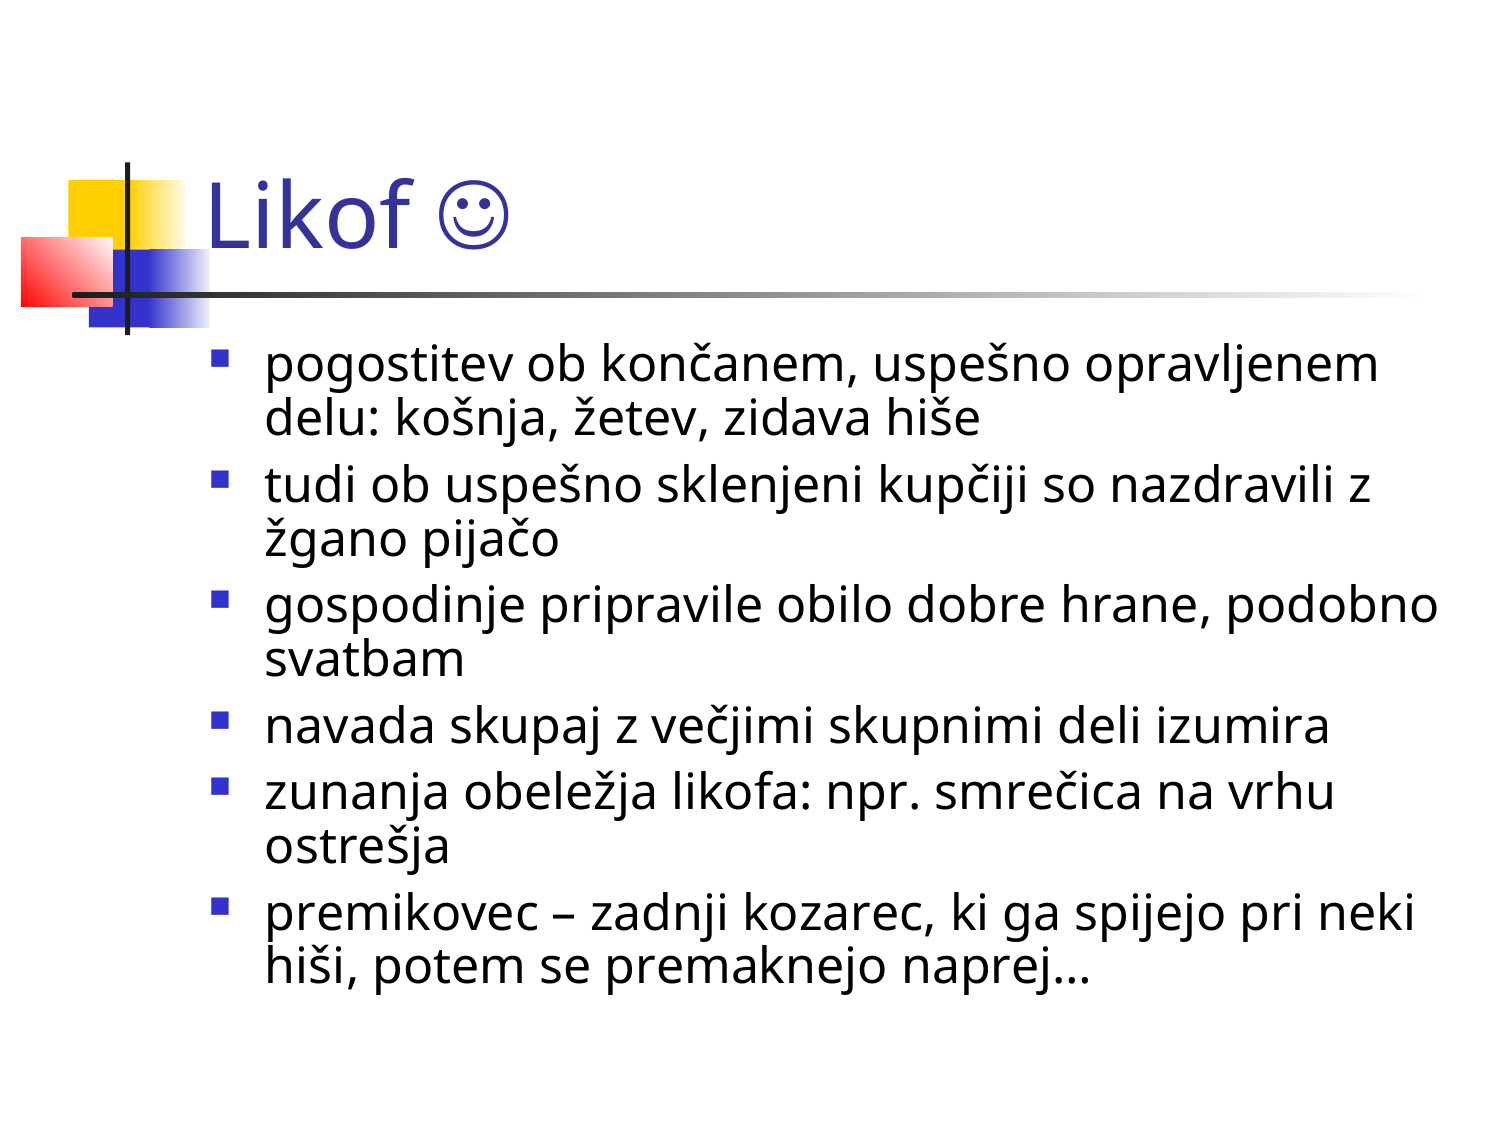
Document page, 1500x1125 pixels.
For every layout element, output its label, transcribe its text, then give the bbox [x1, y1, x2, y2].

list pogostitev ob končanem, uspešno opravljenem delu: košnja, žetev, zidava hiše tudi ob uspešno sklenjeni kupčiji so nazdravili z žgano pijačo gospodinje pripravile obilo dobre hrane, podobno svatbam navada skupaj z večjimi skupnimi deli izumira zunanja obeležja likofa: npr. smrečica na vrhu ostrešja premikovec – zadnji kozarec, ki ga spijejo pri neki hiši, potem se premaknejo naprej… [193, 331, 1469, 1007]
title Likof  [188, 35, 1468, 276]
